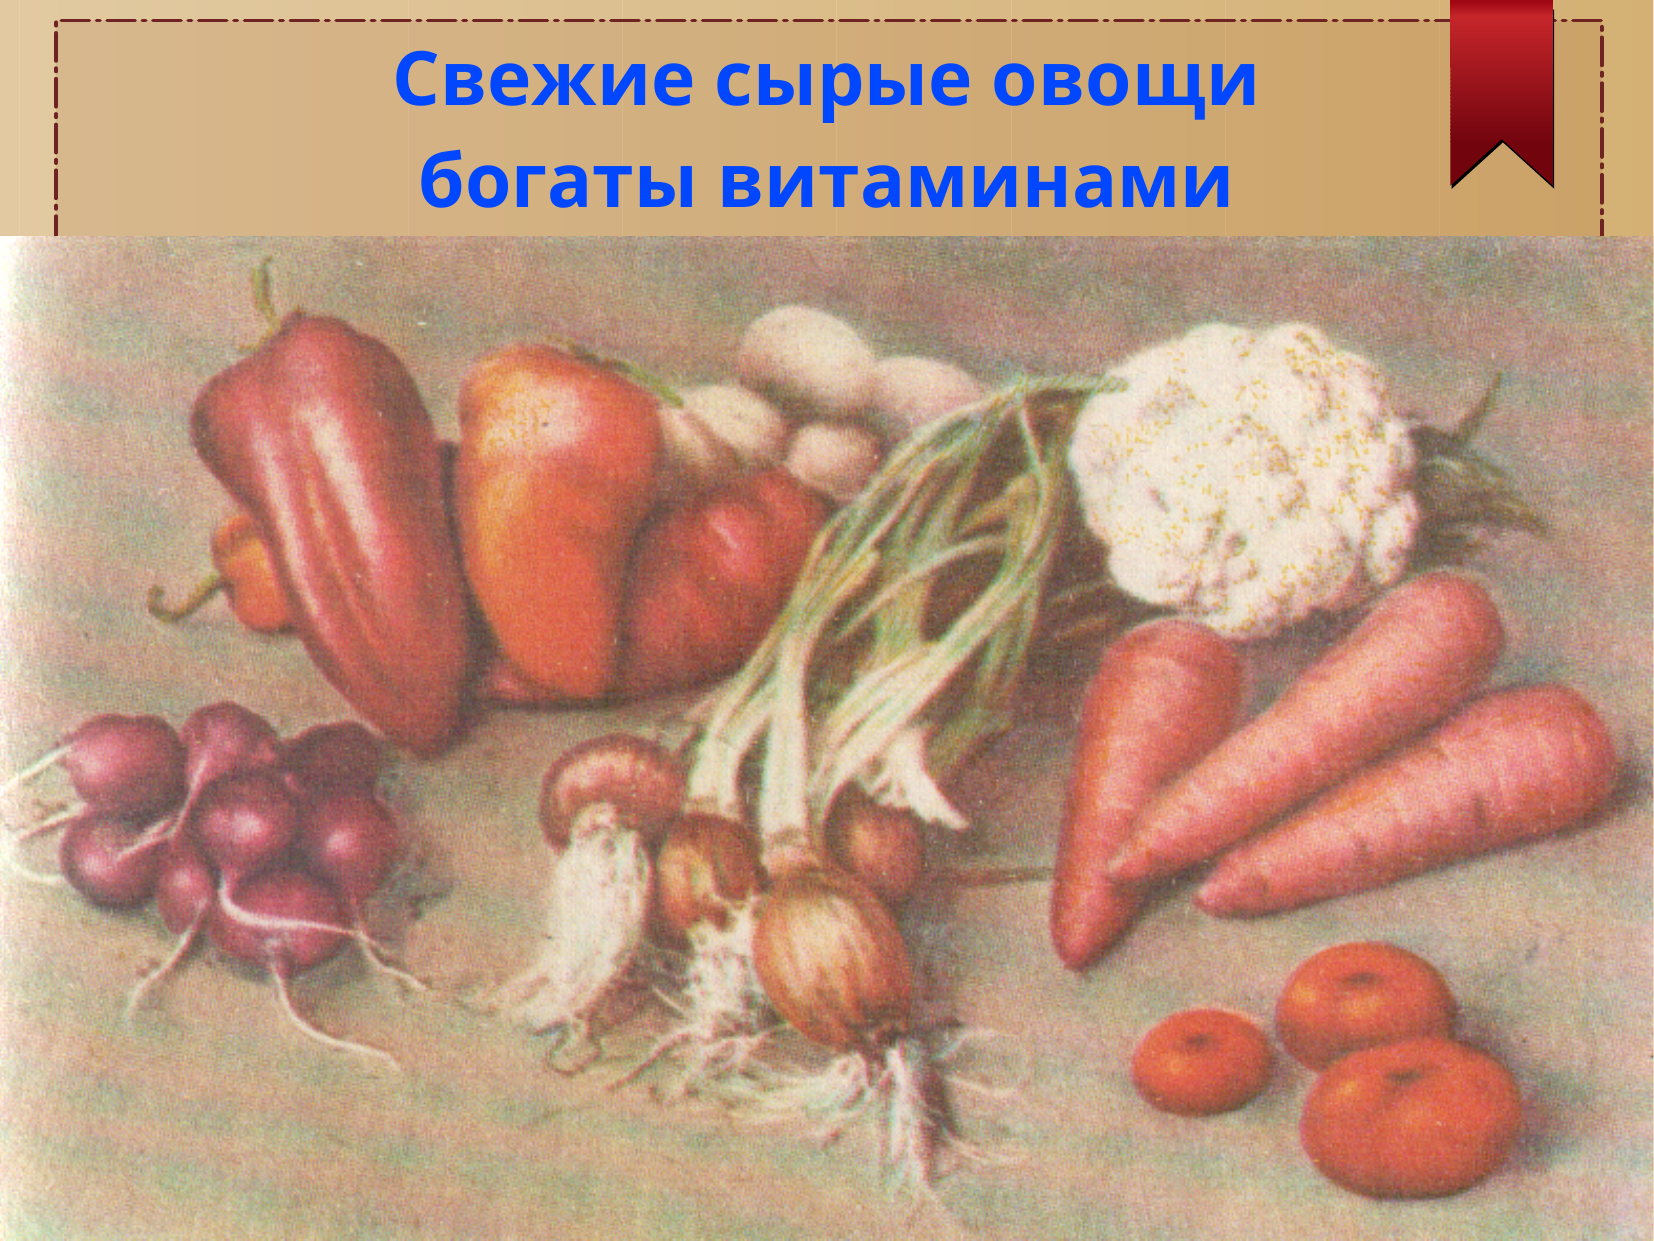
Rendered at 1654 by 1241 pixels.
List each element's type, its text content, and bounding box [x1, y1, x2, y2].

picture [0, 236, 1654, 1241]
title Свежие сырые овощи богаты витаминами [389, 22, 1264, 232]
